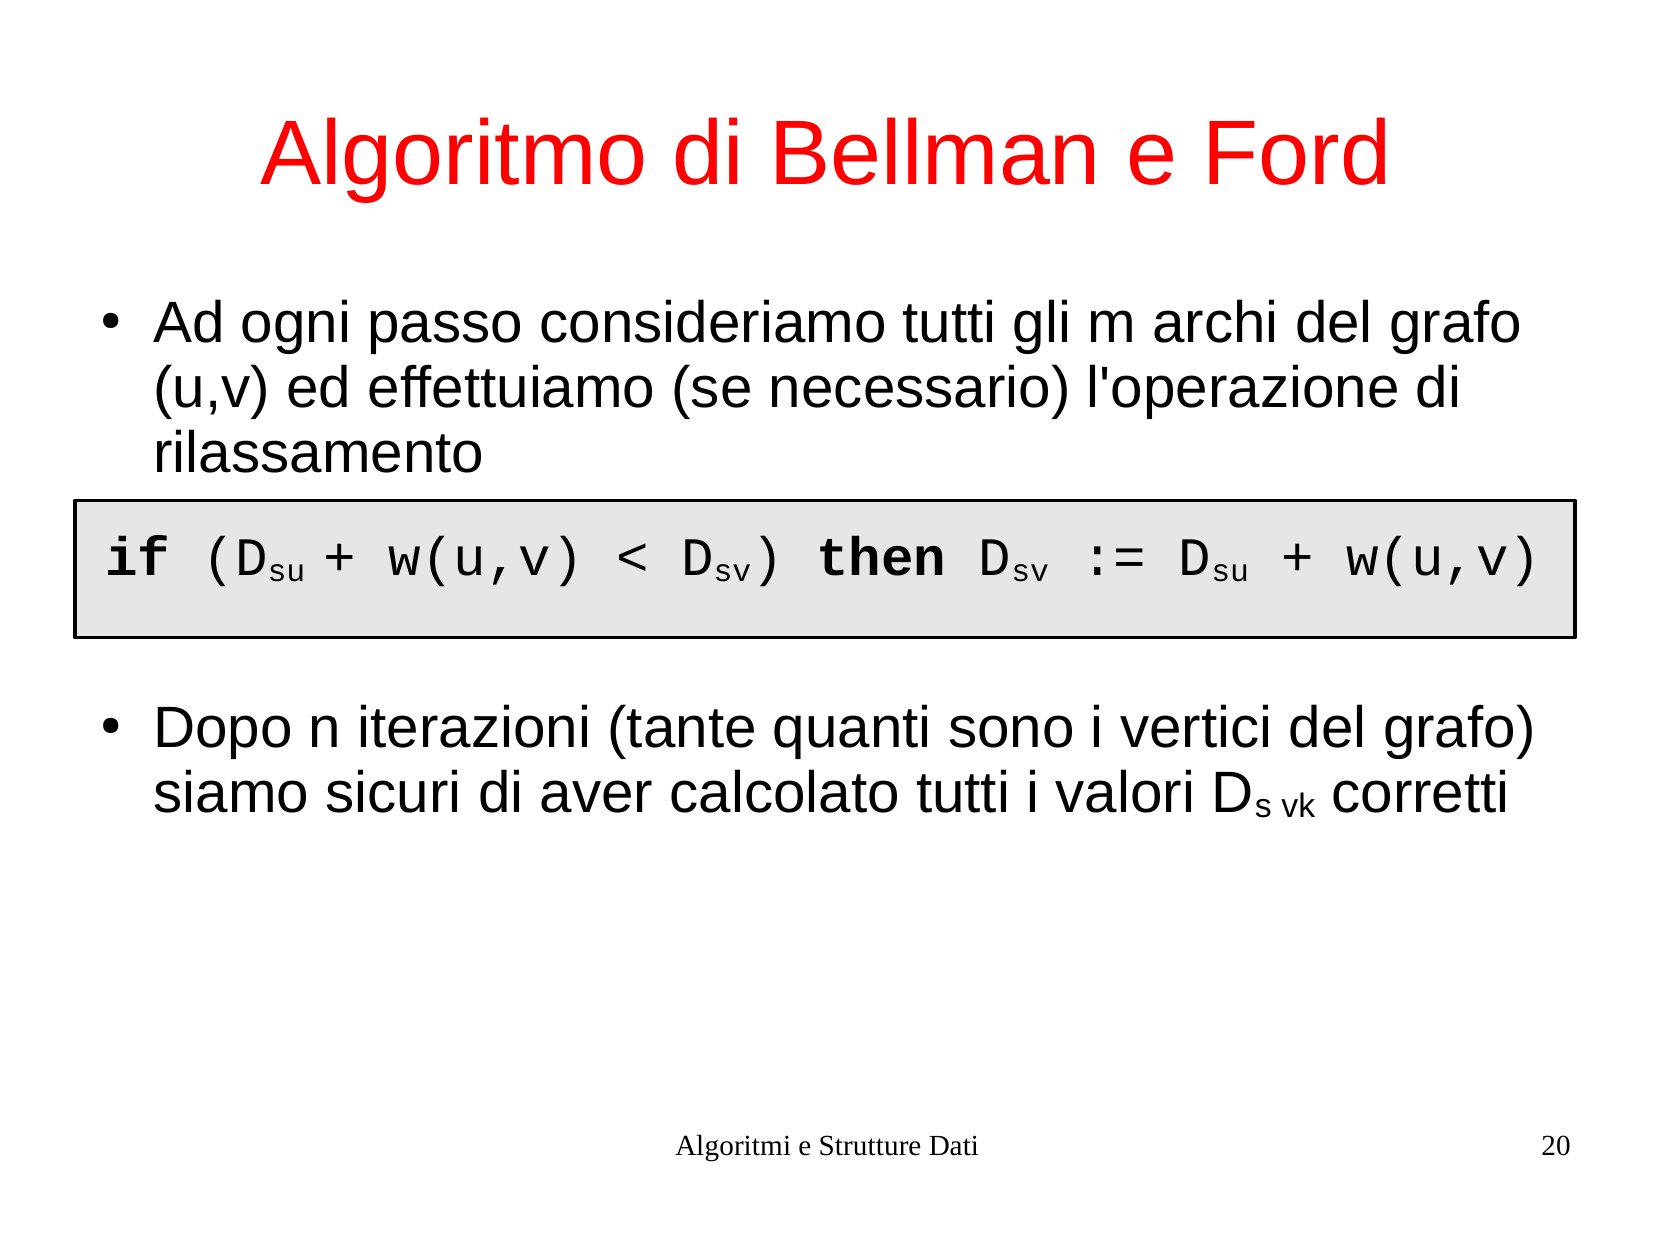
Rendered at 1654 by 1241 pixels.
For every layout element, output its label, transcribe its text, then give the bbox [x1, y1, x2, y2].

text_box if (Dsu + w(u,v) < Dsv) then Dsv := Dsu + w(u,v) [75, 500, 1576, 638]
list Ad ogni passo consideriamo tutti gli m archi del grafo (u,v) ed effettuiamo (se necessario) l'operazione di rilassamento Dopo n iterazioni (tante quanti sono i vertici del grafo) siamo sicuri di aver calcolato tutti i valori Ds vk corretti [82, 290, 1571, 499]
title Algoritmo di Bellman e Ford [82, 49, 1571, 257]
list Ad ogni passo consideriamo tutti gli m archi del grafo (u,v) ed effettuiamo (se necessario) l'operazione di rilassamento Dopo n iterazioni (tante quanti sono i vertici del grafo) siamo sicuri di aver calcolato tutti i valori Ds vk corretti [82, 639, 1571, 1109]
